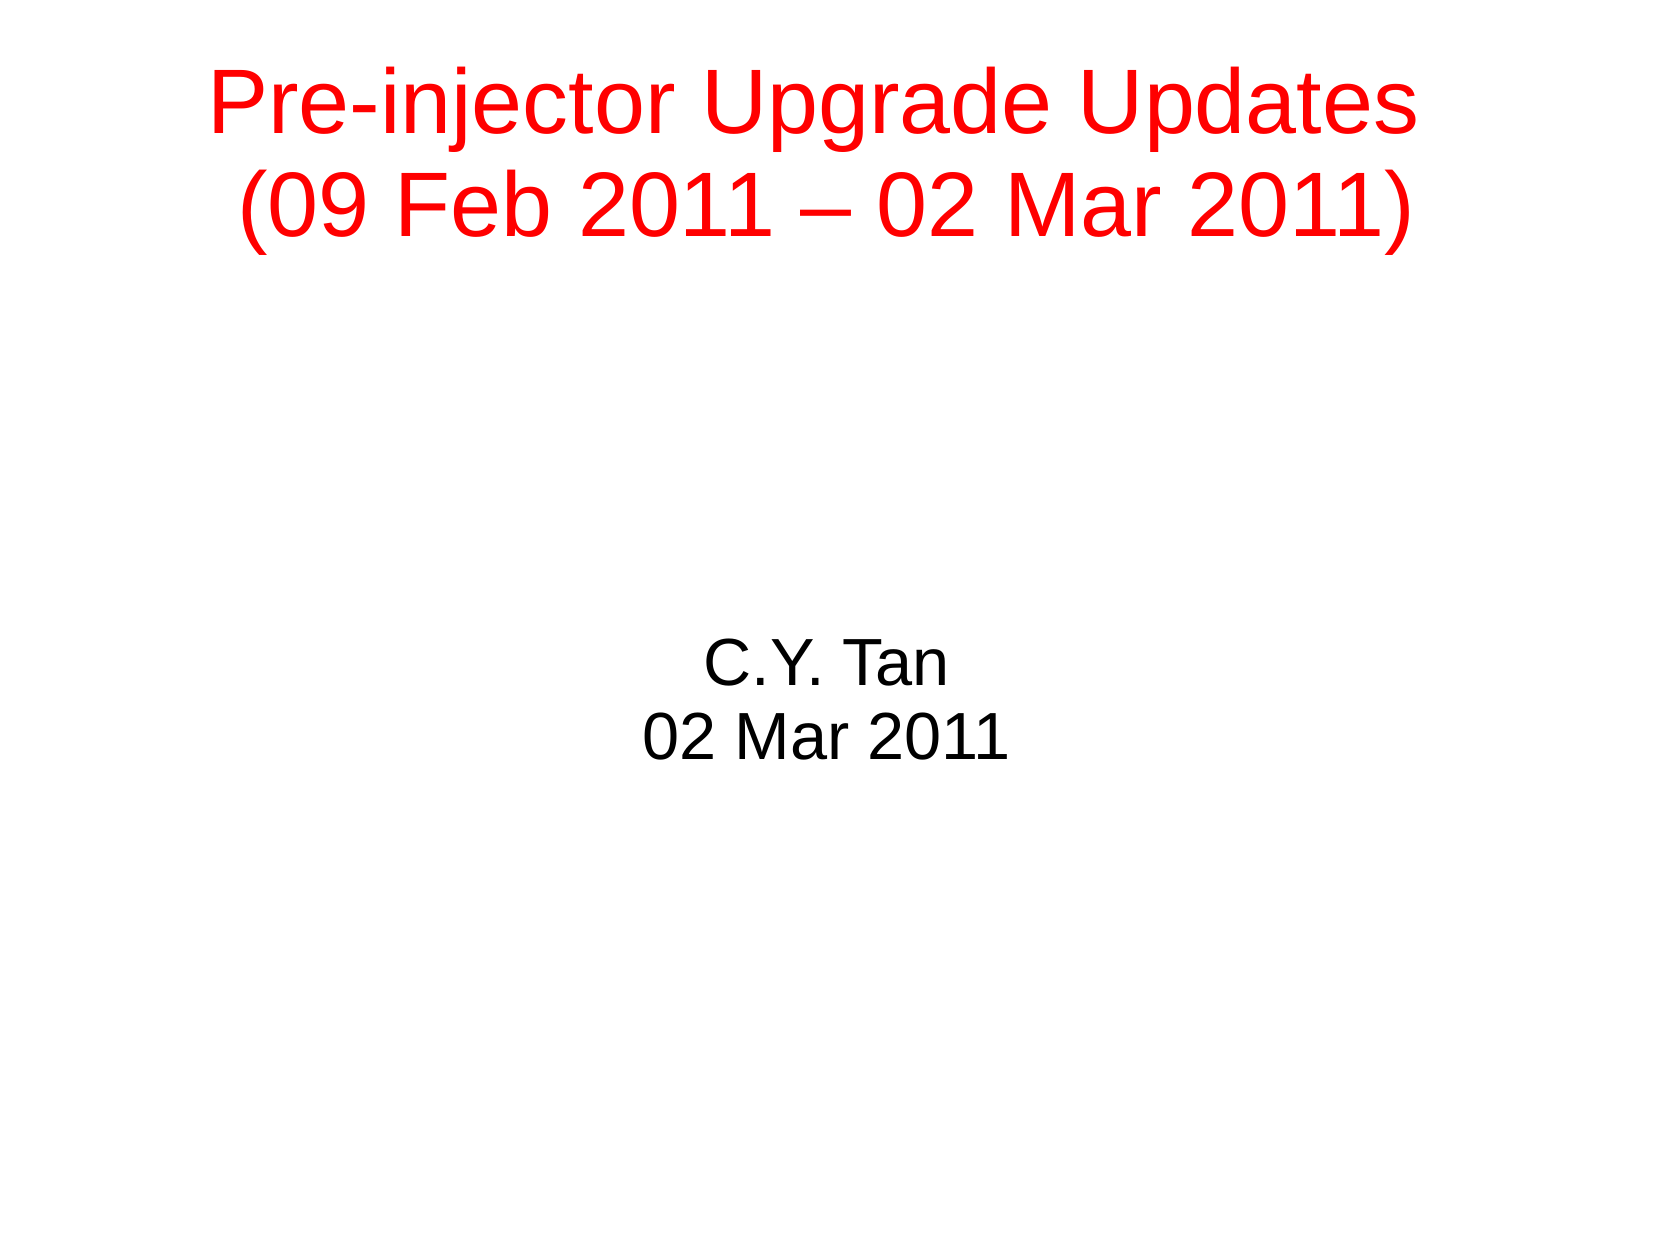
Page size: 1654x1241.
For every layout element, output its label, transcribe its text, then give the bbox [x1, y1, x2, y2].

title Pre-injector Upgrade Updates (09 Feb 2011 – 02 Mar 2011) [82, 50, 1571, 256]
subtitle C.Y. Tan 02 Mar 2011 [82, 297, 1571, 1102]
